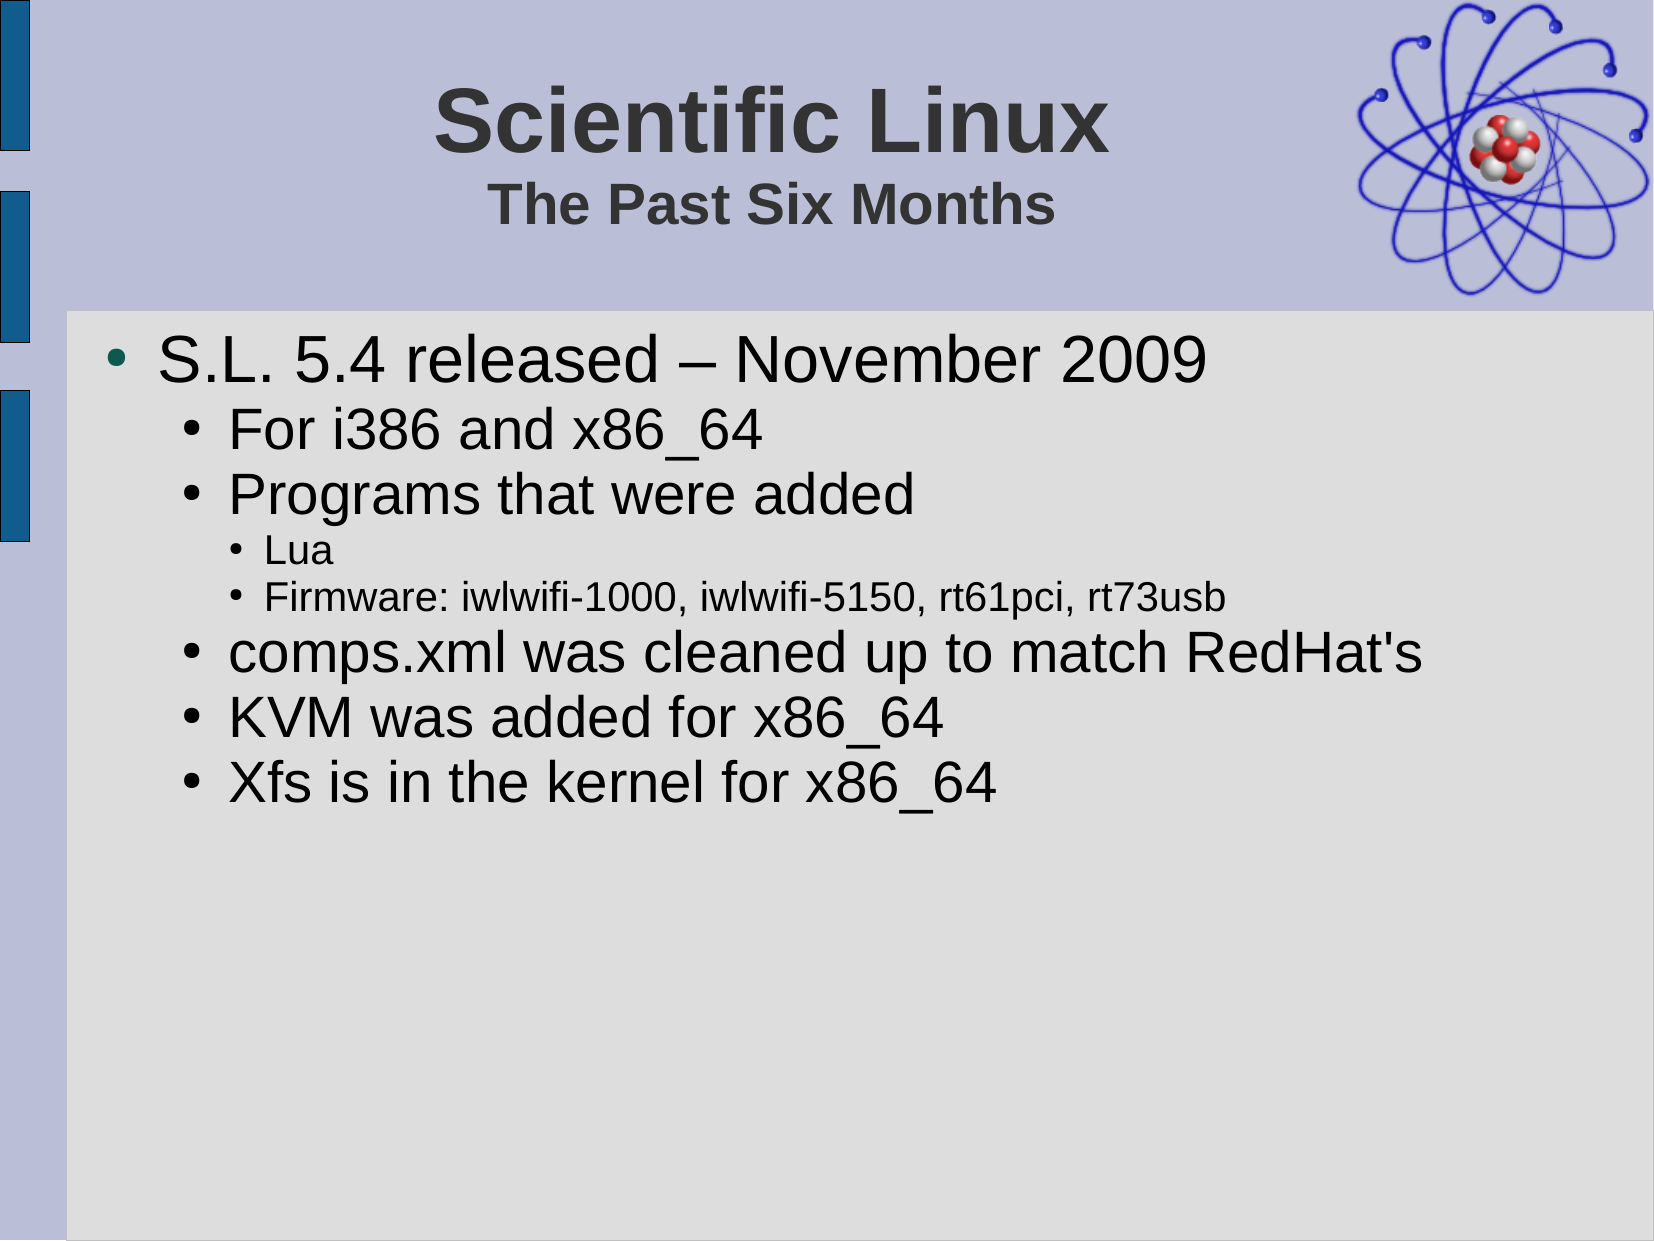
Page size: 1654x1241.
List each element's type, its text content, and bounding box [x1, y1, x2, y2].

picture [1353, 0, 1654, 301]
list S.L. 5.4 released – November 2009 For i386 and x86_64 Programs that were added Lua Firmware: iwlwifi-1000, iwlwifi-5150, rt61pci, rt73usb comps.xml was cleaned up to match RedHat's KVM was added for x86_64 Xfs is in the kernel for x86_64 [86, 321, 1576, 1045]
title Scientific Linux The Past Six Months [82, 49, 1353, 257]
